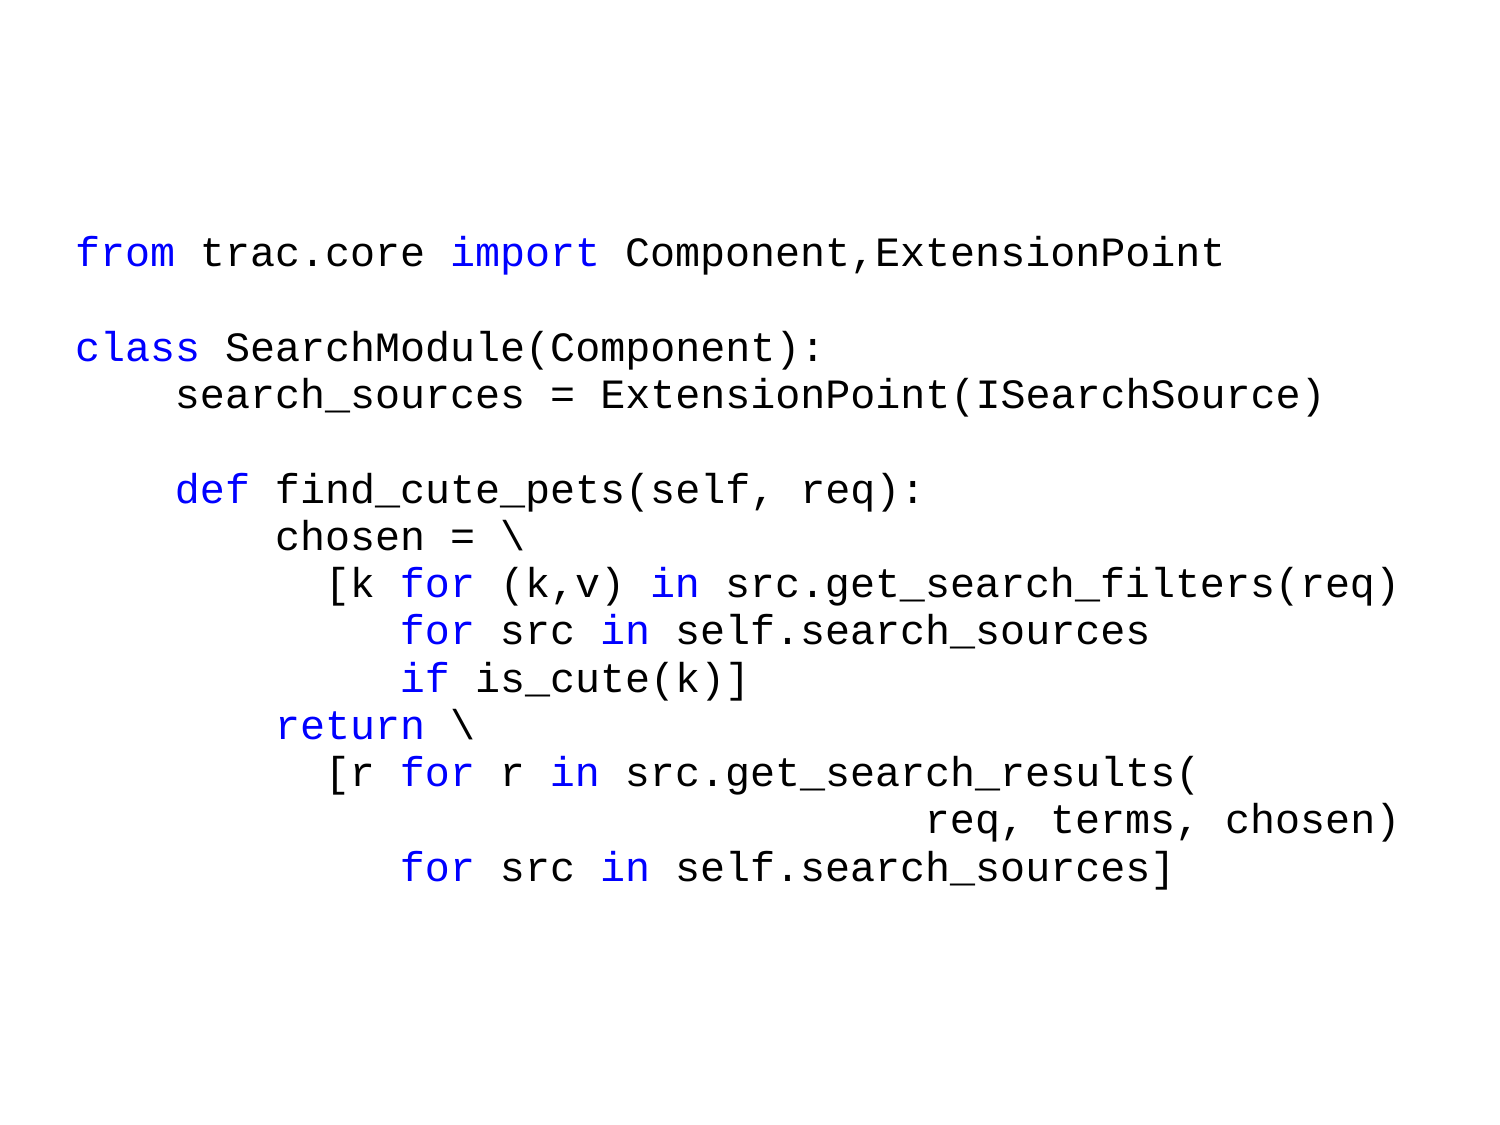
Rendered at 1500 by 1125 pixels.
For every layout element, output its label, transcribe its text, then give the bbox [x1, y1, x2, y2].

subtitle from trac.core import Component,ExtensionPoint class SearchModule(Component): search_sources = ExtensionPoint(ISearchSource) def find_cute_pets(self, req): chosen = \ [k for (k,v) in src.get_search_filters(req) for src in self.search_sources if is_cute(k)] return \ [r for r in src.get_search_results( req, terms, chosen) for src in self.search_sources] [75, 191, 1425, 934]
